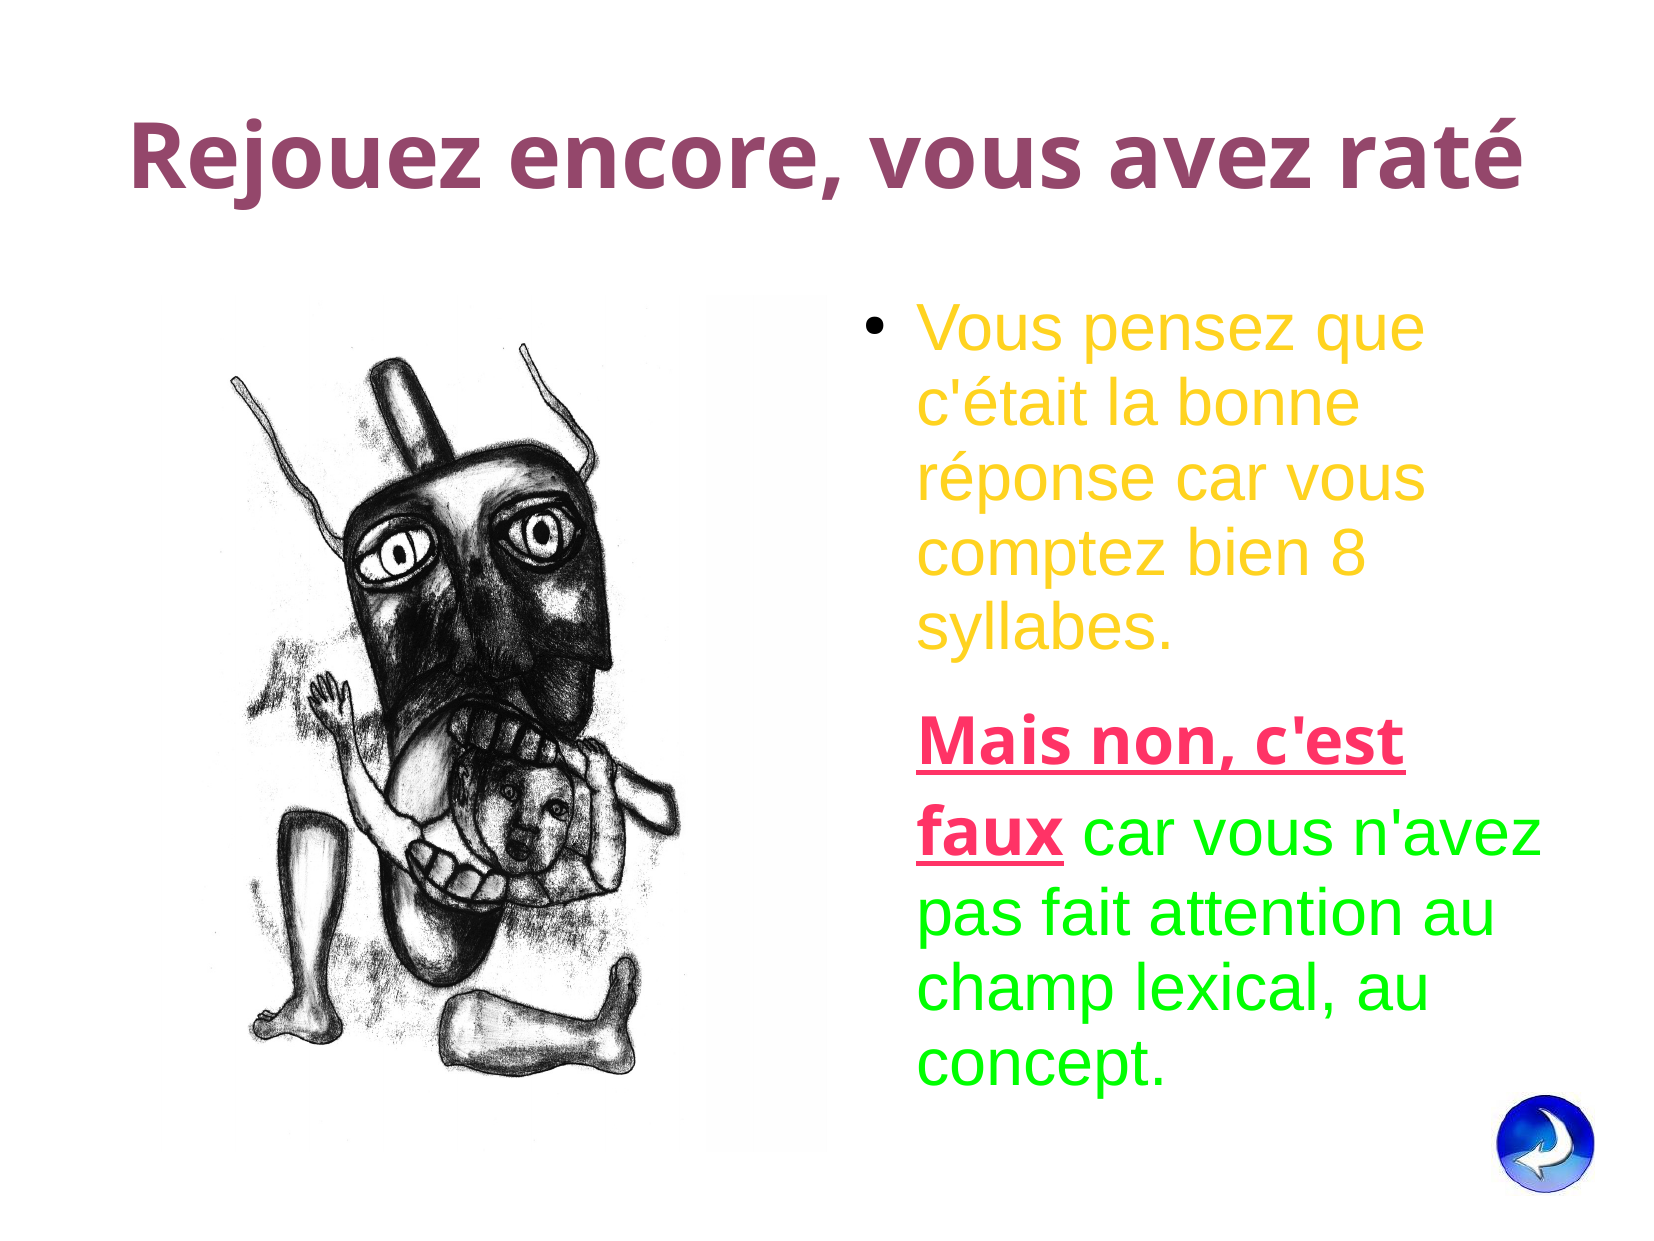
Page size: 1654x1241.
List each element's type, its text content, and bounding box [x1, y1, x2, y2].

list Vous pensez que c'était la bonne réponse car vous comptez bien 8 syllabes. Mais non, c'est faux car vous n'avez pas fait attention au champ lexical, au concept. [845, 290, 1572, 1109]
picture [82, 290, 827, 1152]
picture [1491, 1092, 1595, 1196]
title Rejouez encore, vous avez raté [82, 35, 1571, 271]
